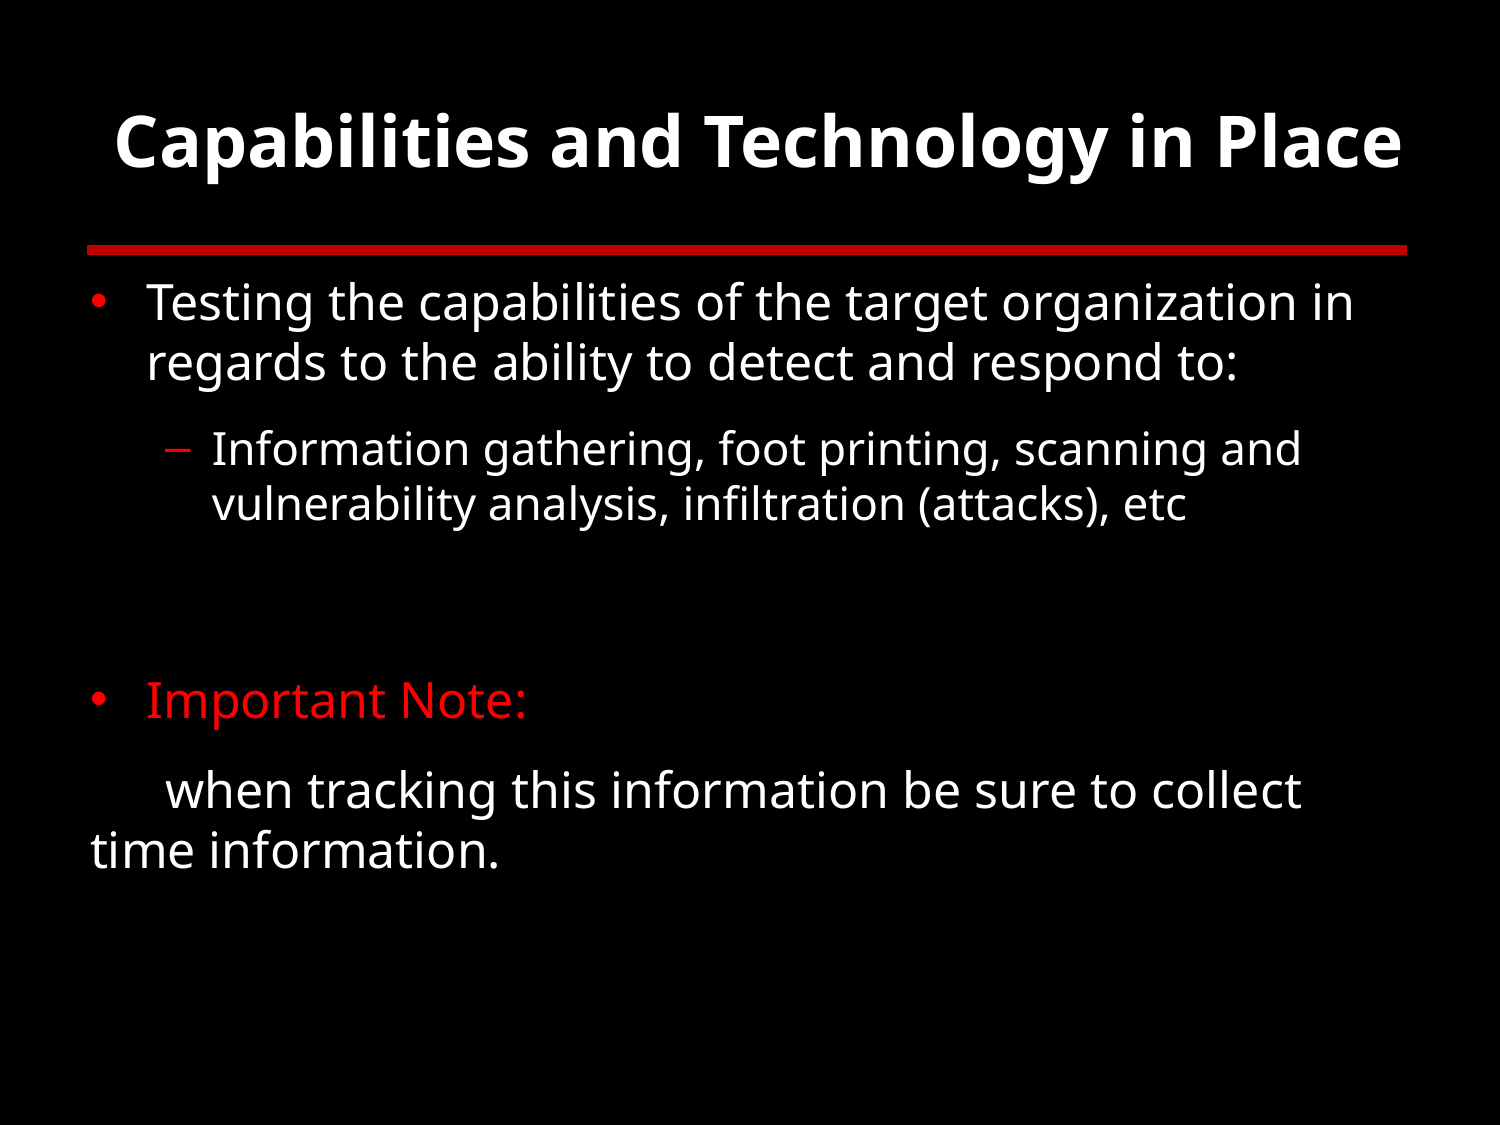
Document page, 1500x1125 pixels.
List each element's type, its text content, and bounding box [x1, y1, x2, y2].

list Testing the capabilities of the target organization in regards to the ability to detect and respond to: Information gathering, foot printing, scanning and vulnerability analysis, infiltration (attacks), etc Important Note: when tracking this information be sure to collect time information. [75, 262, 1425, 1005]
title Capabilities and Technology in Place [75, 45, 1425, 233]
